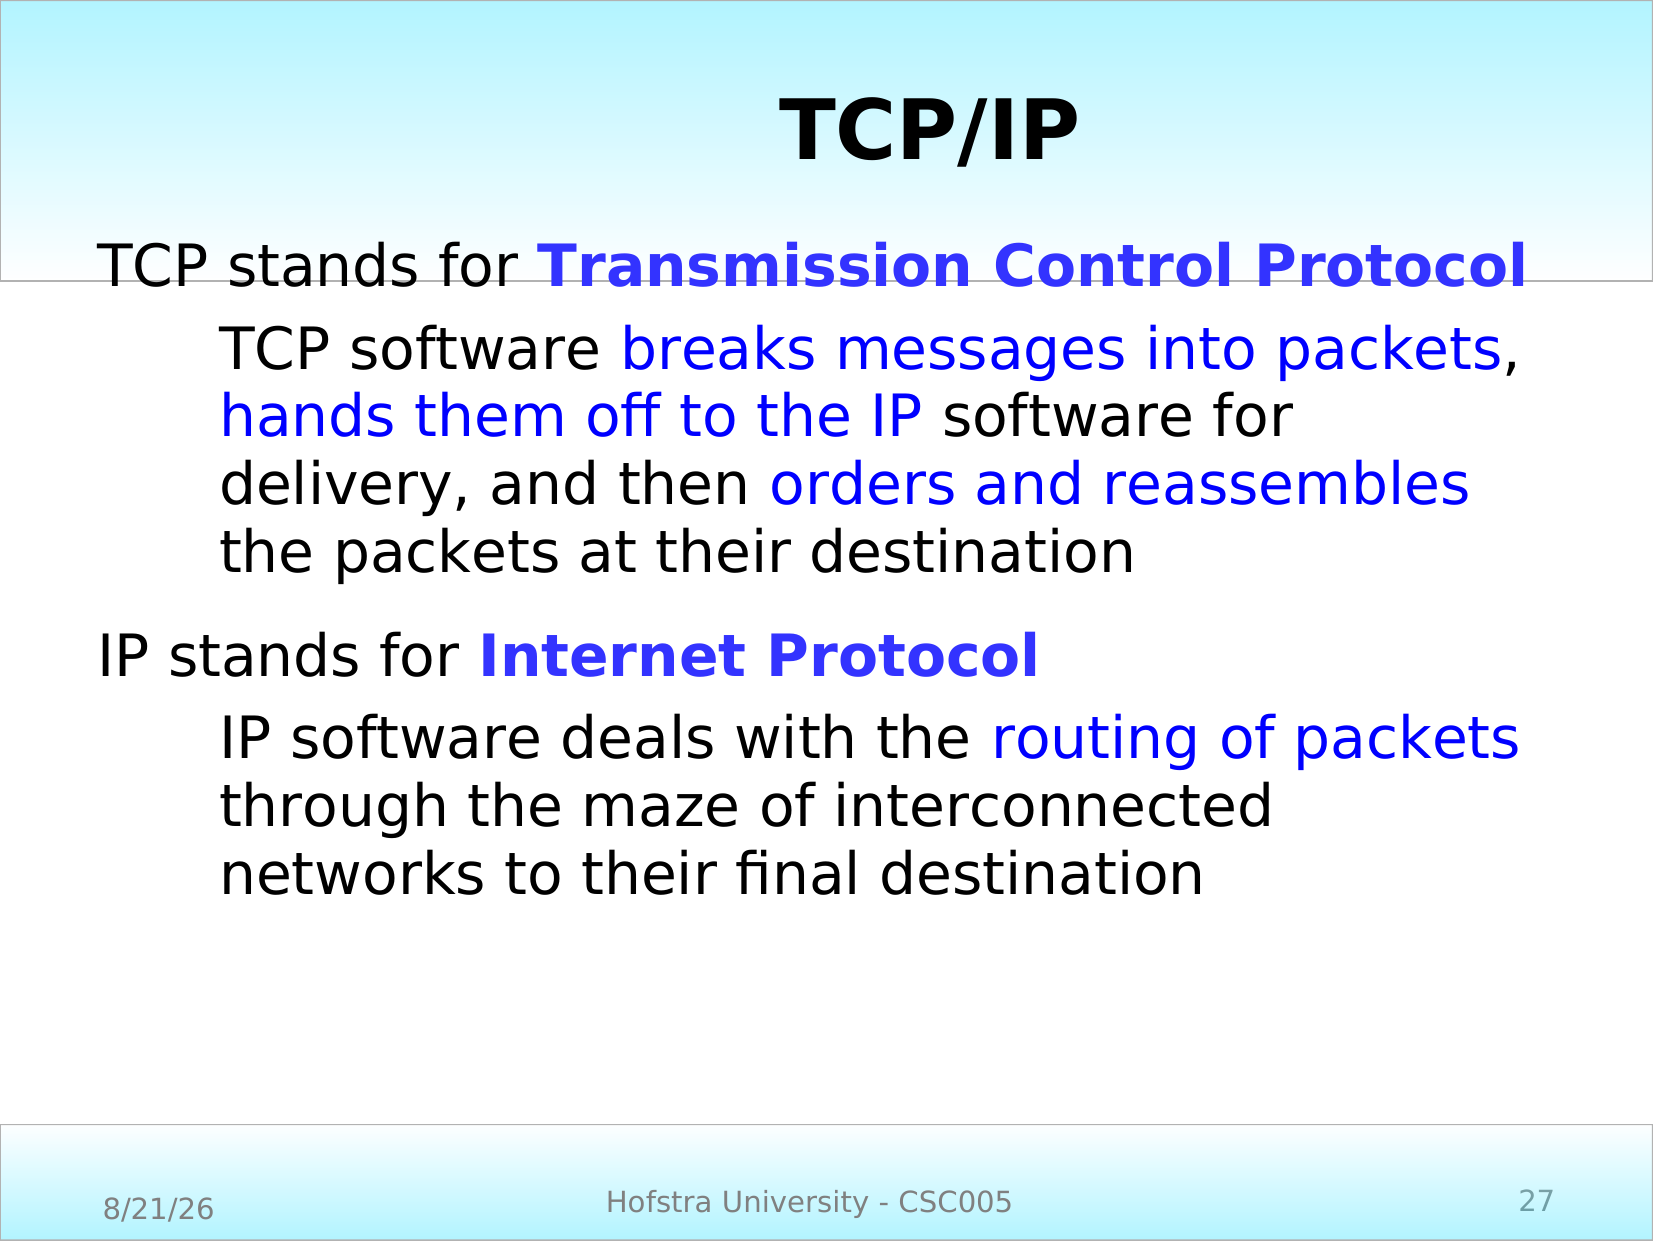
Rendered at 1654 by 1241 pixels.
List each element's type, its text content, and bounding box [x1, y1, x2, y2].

title TCP/IP [247, 27, 1612, 235]
list TCP stands for Transmission Control Protocol TCP software breaks messages into packets, hands them off to the IP software for delivery, and then orders and reassembles the packets at their destination IP stands for Internet Protocol IP software deals with the routing of packets through the maze of interconnected networks to their final destination [82, 225, 1571, 1241]
